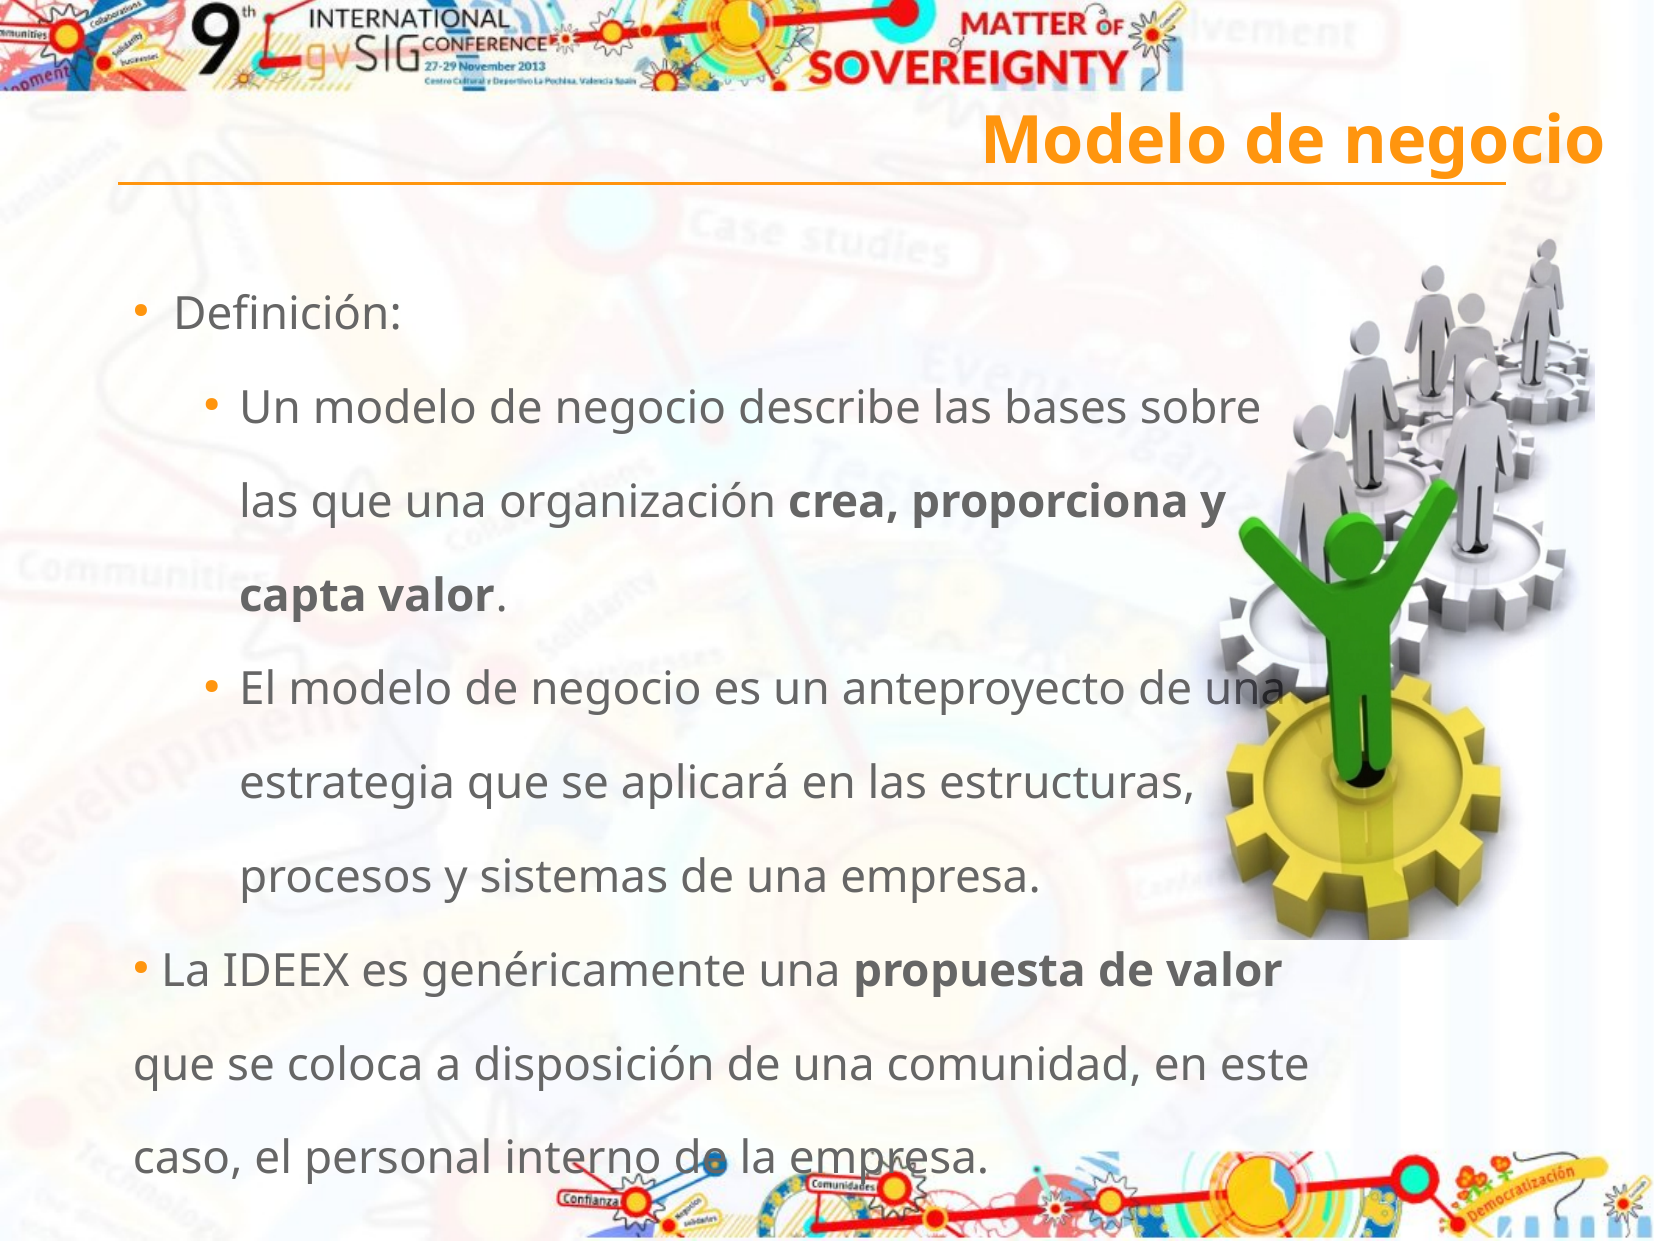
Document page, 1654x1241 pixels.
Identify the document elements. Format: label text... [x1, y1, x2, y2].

title Modelo de negocio [118, 88, 1607, 187]
picture [0, 0, 1654, 1241]
text_box Definición: Un modelo de negocio describe las bases sobre las que una organización crea, proporciona y capta valor. El modelo de negocio es un anteproyecto de una estrategia que se aplicará en las estructuras, procesos y sistemas de una empresa. La IDEEX es genéricamente una propuesta de valor que se coloca a disposición de una comunidad, en este caso, el personal interno de la empresa. [118, 242, 1329, 1241]
